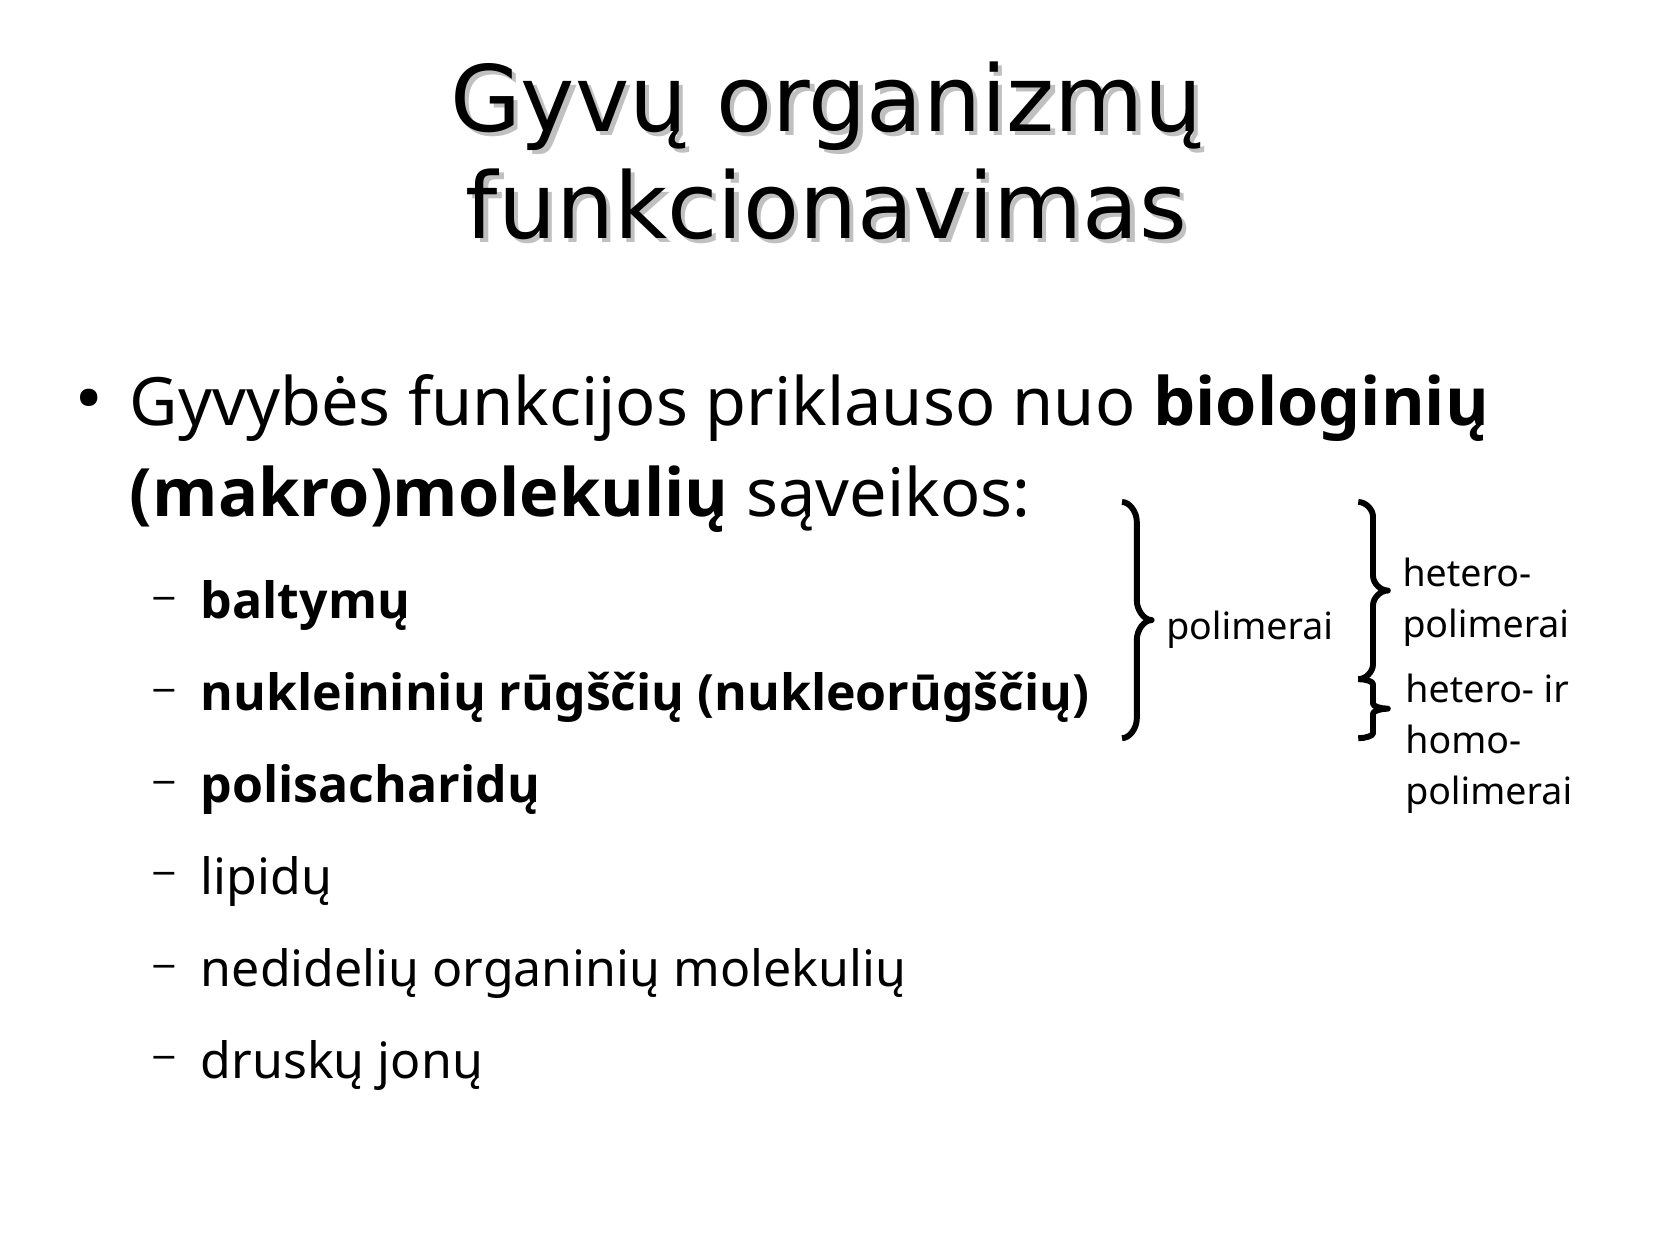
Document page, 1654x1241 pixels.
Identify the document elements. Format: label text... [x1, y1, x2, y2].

text_box hetero-polimerai [1387, 539, 1595, 629]
text_box hetero- ir homo-polimerai [1390, 655, 1598, 807]
list Gyvybės funkcijos priklauso nuo biologinių (makro)molekulių sąveikos: baltymų nukleininių rūgščių (nukleorūgščių) polisacharidų lipidų nedidelių organinių molekulių druskų jonų [1371, 594, 1548, 706]
title Gyvų organizmų funkcionavimas [82, 45, 1571, 261]
list Gyvybės funkcijos priklauso nuo biologinių (makro)molekulių sąveikos: baltymų nukleininių rūgščių (nukleorūgščių) polisacharidų lipidų nedidelių organinių molekulių druskų jonų [59, 354, 1548, 1159]
text_box polimerai [1151, 592, 1359, 646]
